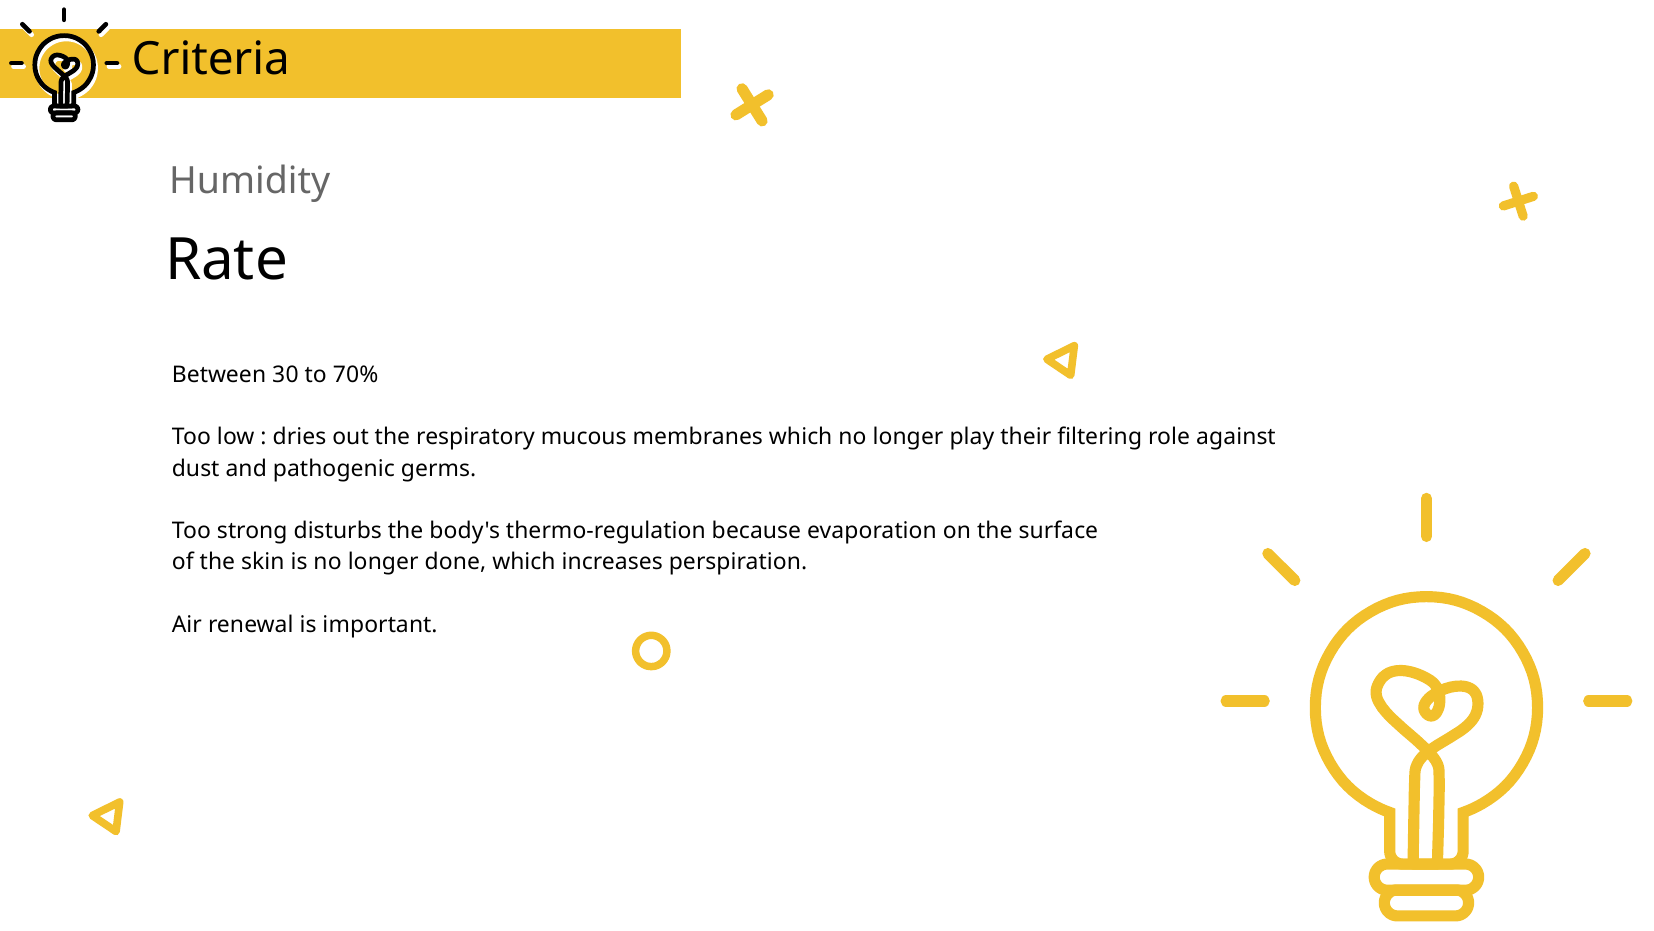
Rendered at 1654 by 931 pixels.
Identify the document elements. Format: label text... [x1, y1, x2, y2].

text_box Between 30 to 70% Too low : dries out the respiratory mucous membranes which no longer play their filtering role against dust and pathogenic germs. Too strong disturbs the body's thermo-regulation because evaporation on the surface of the skin is no longer done, which increases perspiration. Air renewal is important. [171, 279, 1300, 718]
title Humidity [169, 152, 1004, 207]
title Rate [165, 212, 803, 302]
title Criteria [131, 16, 578, 97]
